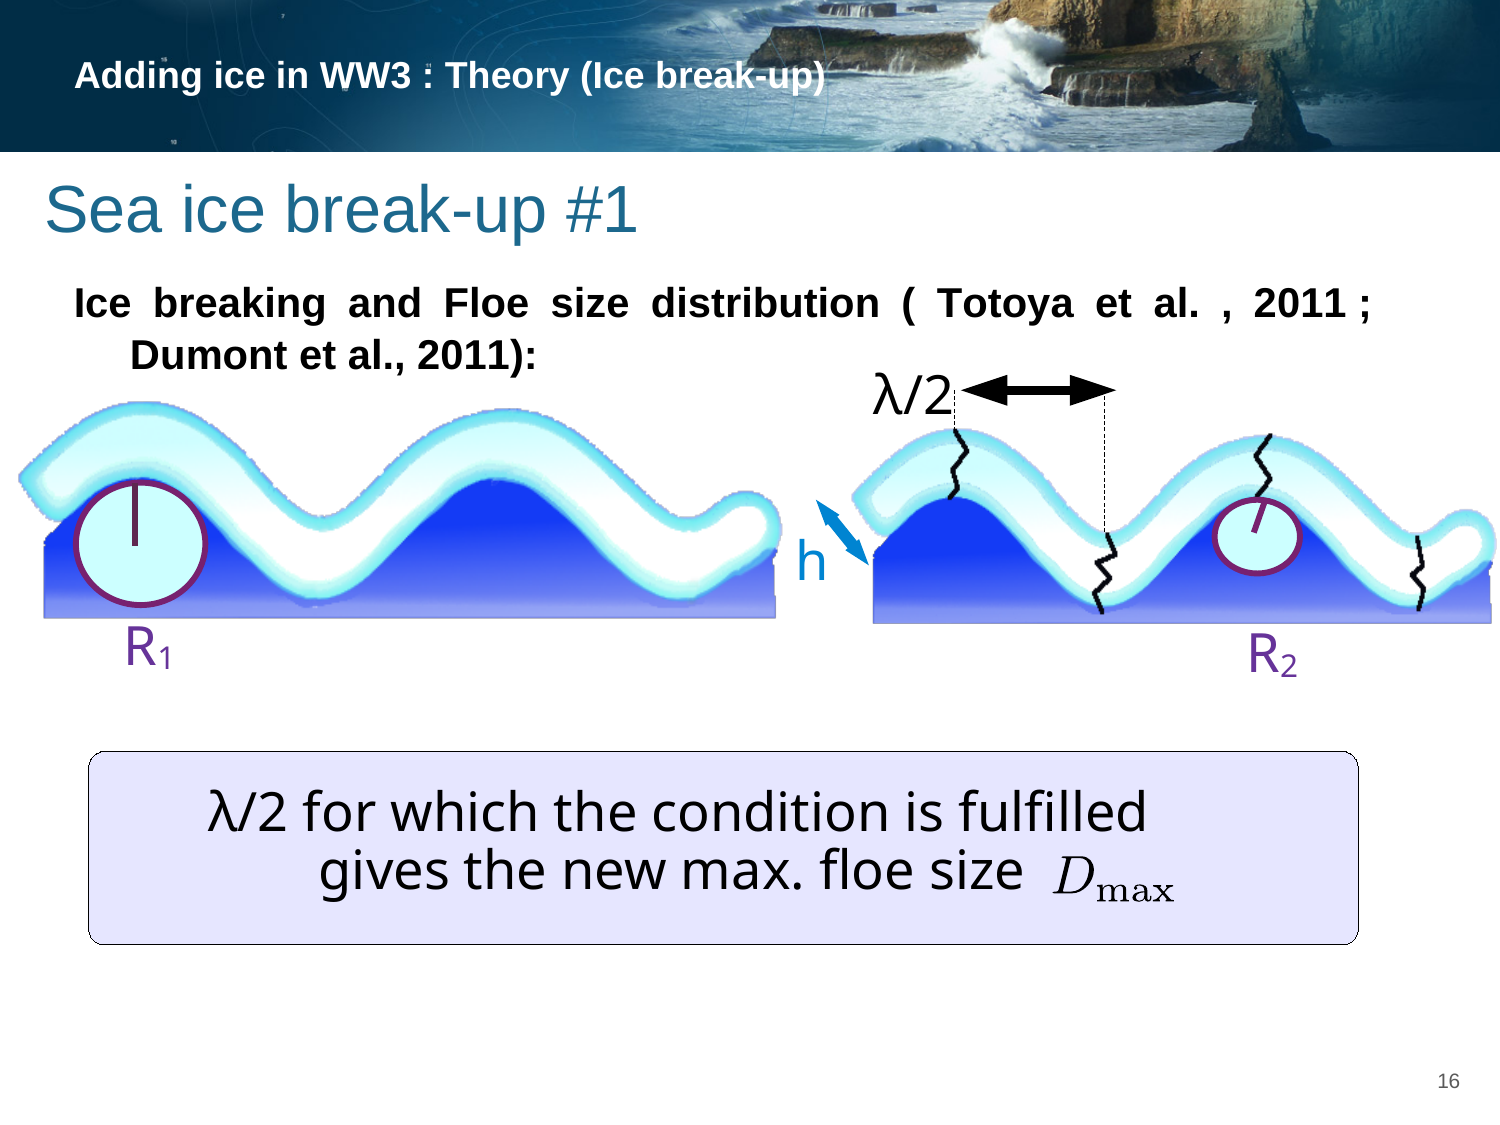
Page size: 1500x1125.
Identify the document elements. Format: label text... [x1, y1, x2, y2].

picture [0, 0, 1500, 152]
text_box λ/2 [853, 354, 992, 447]
text_box R1 [75, 605, 196, 715]
title Sea ice break-up #1 [29, 118, 1214, 294]
text_box h [774, 520, 909, 613]
text_box R2 [1208, 612, 1336, 722]
picture [0, 383, 1500, 627]
text_box [1214, 499, 1300, 574]
text_box λ/2 for which the condition is fulfilled gives the new max. floe size [177, 777, 1182, 916]
title Adding ice in WW3 : Theory (Ice break-up) [59, 29, 857, 119]
text_box [75, 482, 206, 605]
text_box [88, 751, 1359, 945]
text_box Ice breaking and Floe size distribution ( Totoya et al. , 2011 ; Dumont et al., 2011): [59, 265, 1388, 412]
